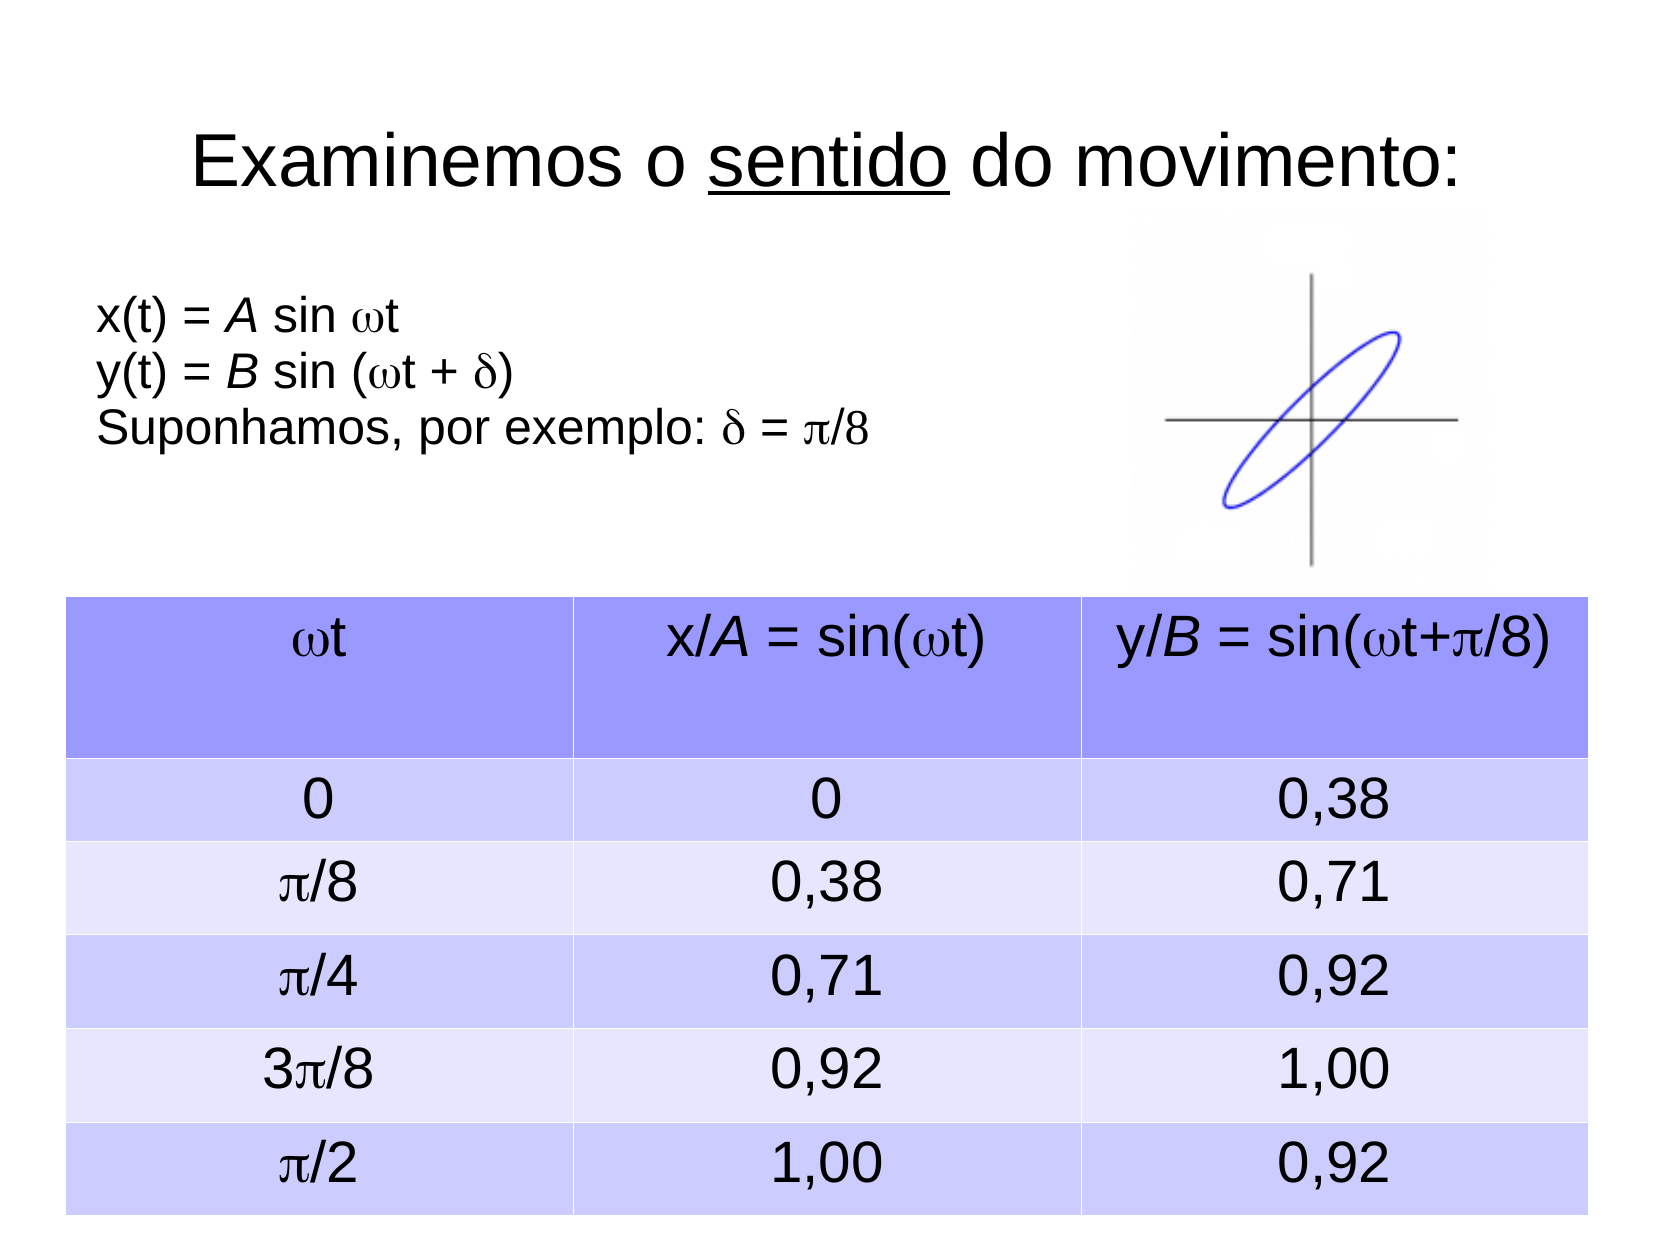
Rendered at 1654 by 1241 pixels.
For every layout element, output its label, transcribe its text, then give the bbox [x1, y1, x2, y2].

table_header y/B = sin(wt+p/8) [1082, 597, 1588, 758]
picture [1133, 209, 1490, 597]
table_header x/A = sin(wt) [574, 597, 1081, 758]
table_cell 0,92 [1082, 1123, 1588, 1215]
table_header wt [66, 597, 573, 758]
table_cell p/8 [66, 842, 573, 934]
table_cell 1,00 [574, 1123, 1081, 1215]
table_cell 0,92 [574, 1029, 1081, 1122]
table_cell 0,71 [1082, 842, 1588, 934]
text_box x(t) = A sin wt y(t) = B sin (wt + d) Suponhamos, por exemplo: d = p/8 [81, 280, 922, 551]
table_cell p/2 [66, 1123, 573, 1215]
table_cell 0,71 [574, 935, 1081, 1028]
subtitle Examinemos o sentido do movimento: [82, 49, 1571, 272]
table_cell p/4 [66, 935, 573, 1028]
table_cell 0,38 [574, 842, 1081, 934]
table_cell 0,38 [1082, 759, 1588, 841]
table_cell 0 [66, 759, 573, 841]
table_cell 1,00 [1082, 1029, 1588, 1122]
table_cell 0 [574, 759, 1081, 841]
table_cell 0,92 [1082, 935, 1588, 1028]
table_cell 3p/8 [66, 1029, 573, 1122]
